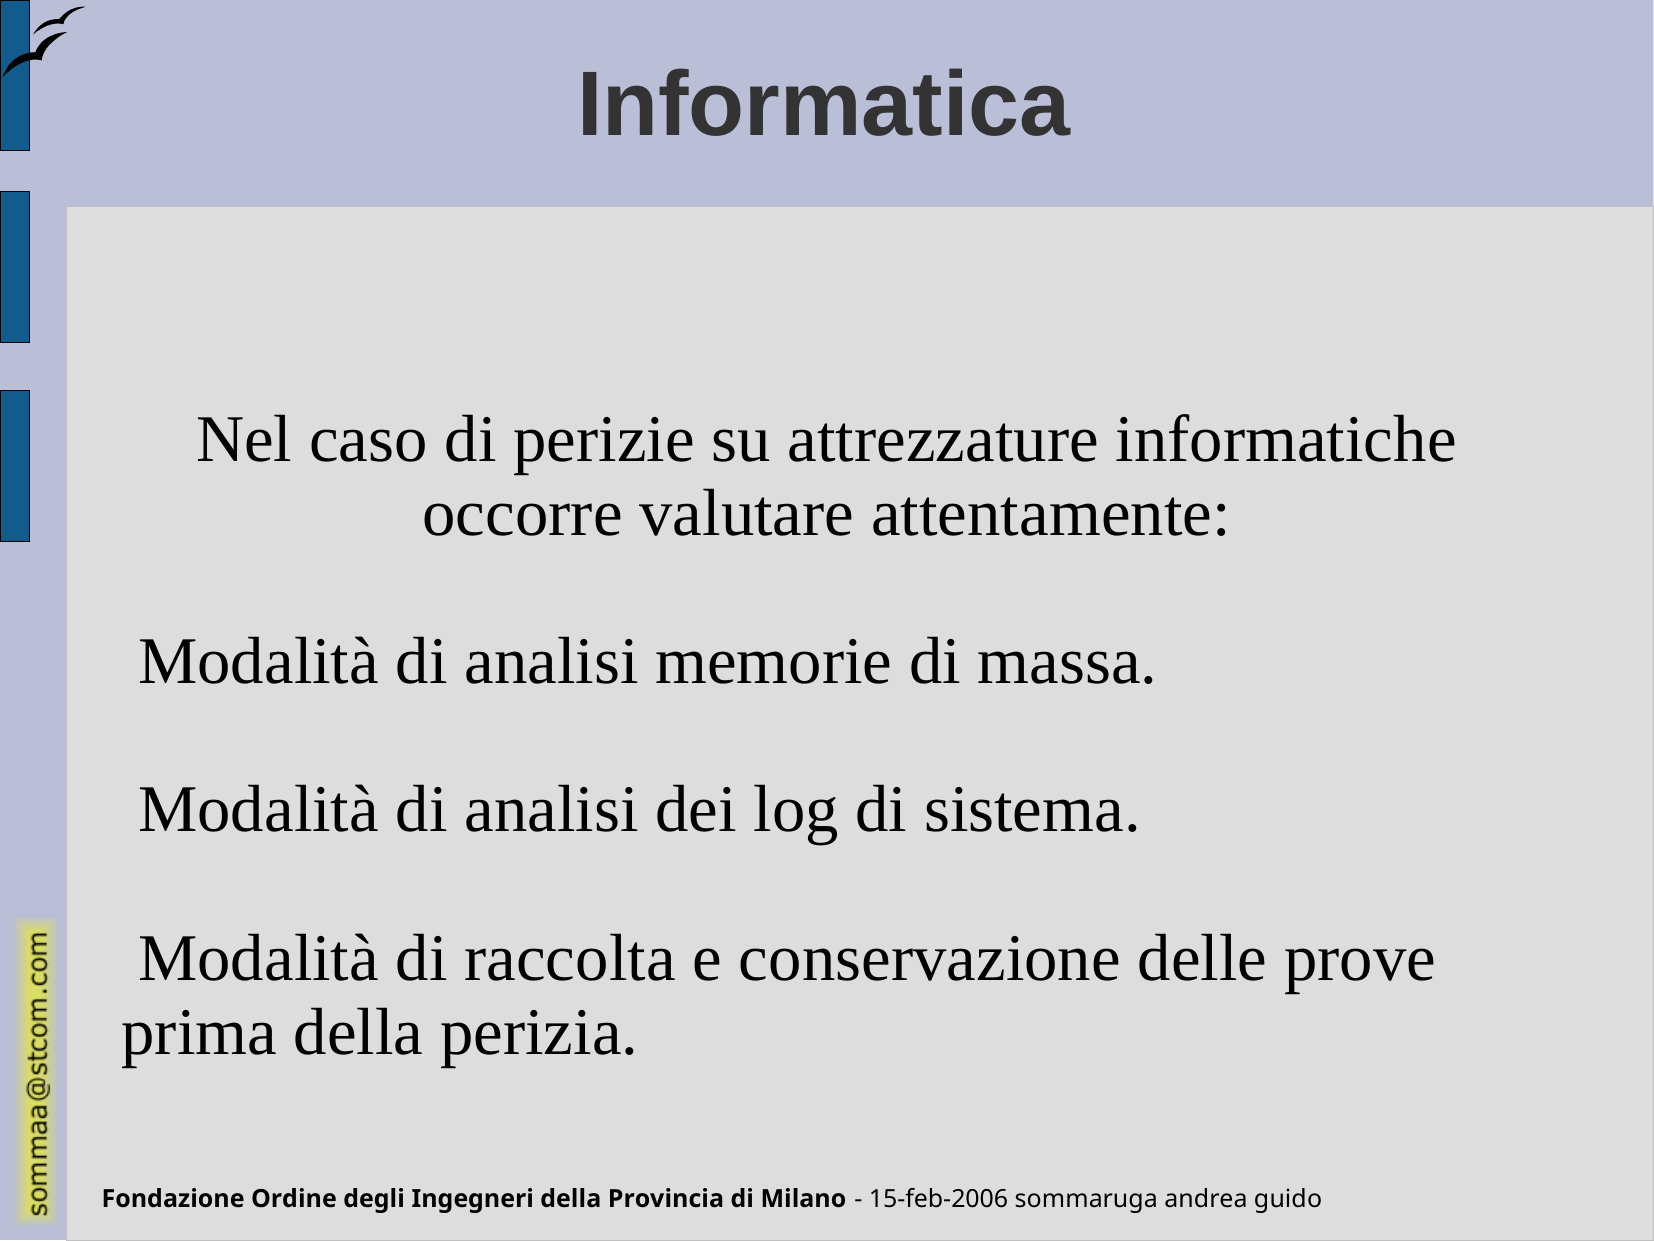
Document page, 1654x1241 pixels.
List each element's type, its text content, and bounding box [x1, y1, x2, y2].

title Informatica [118, 0, 1531, 208]
subtitle Nel caso di perizie su attrezzature informatiche occorre valutare attentamente: Modalità di analisi memorie di massa. Modalità di analisi dei log di sistema. Modalità di raccolta e conservazione delle prove prima della perizia. [121, 344, 1534, 1127]
picture [12, 915, 60, 1228]
